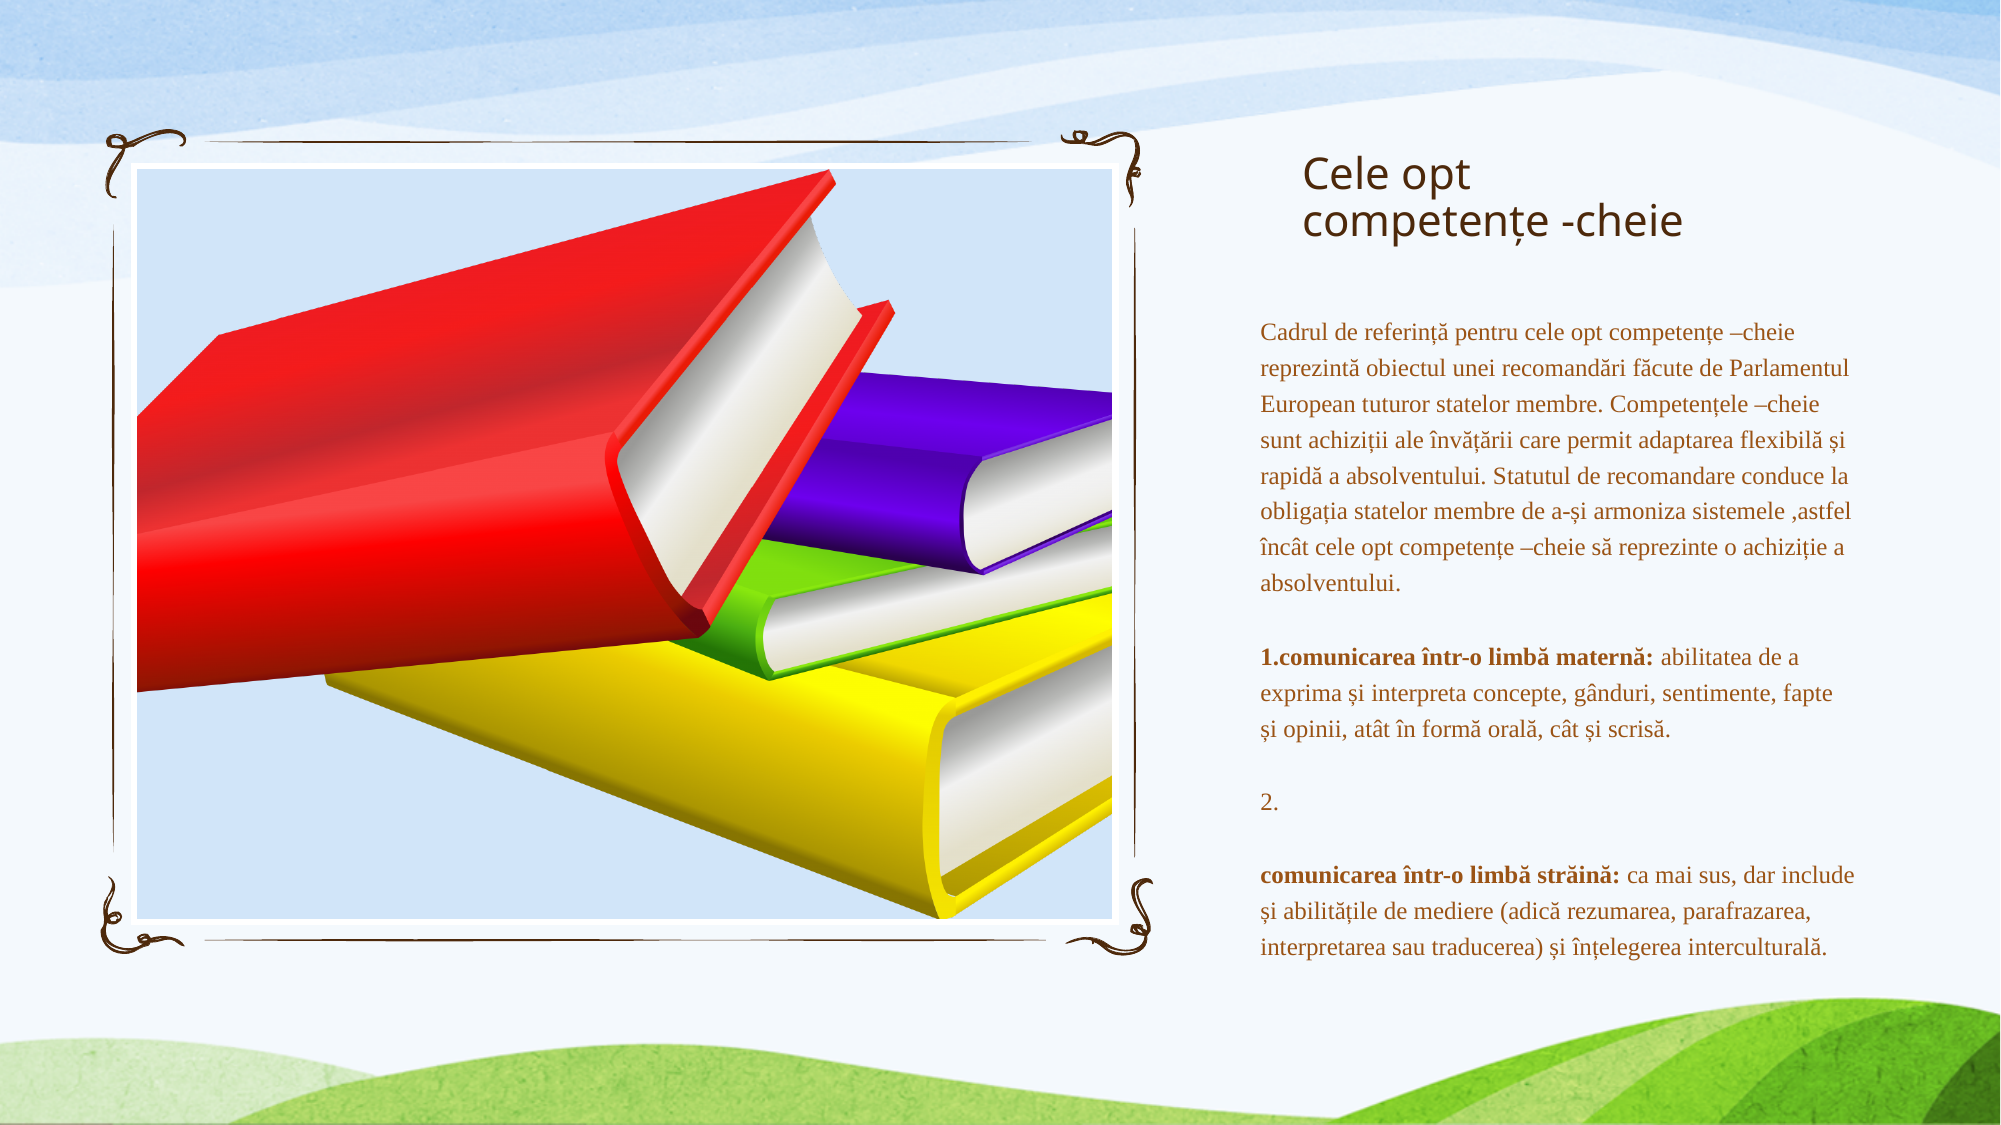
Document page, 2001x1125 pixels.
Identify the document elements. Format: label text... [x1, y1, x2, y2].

list Cadrul de referință pentru cele opt competențe –cheie reprezintă obiectul unei recomandări făcute de Parlamentul European tuturor statelor membre. Competențele –cheie sunt achiziții ale învățării care permit adaptarea flexibilă și rapidă a absolventului. Statutul de recomandare conduce la obligația statelor membre de a-și armoniza sistemele ,astfel încât cele opt competențe –cheie să reprezinte o achiziție a absolventului. 1.comunicarea într-o limbă maternă: abilitatea de a exprima și interpreta concepte, gânduri, sentimente, fapte și opinii, atât în formă orală, cât și scrisă. 2. comunicarea într-o limbă străină: ca mai sus, dar include și abilitățile de mediere (adică rezumarea, parafrazarea, interpretarea sau traducerea) și înțelegerea interculturală. [1245, 302, 1871, 749]
picture [0, 0, 2001, 1125]
title Cele opt competențe -cheie [1287, 87, 1717, 254]
